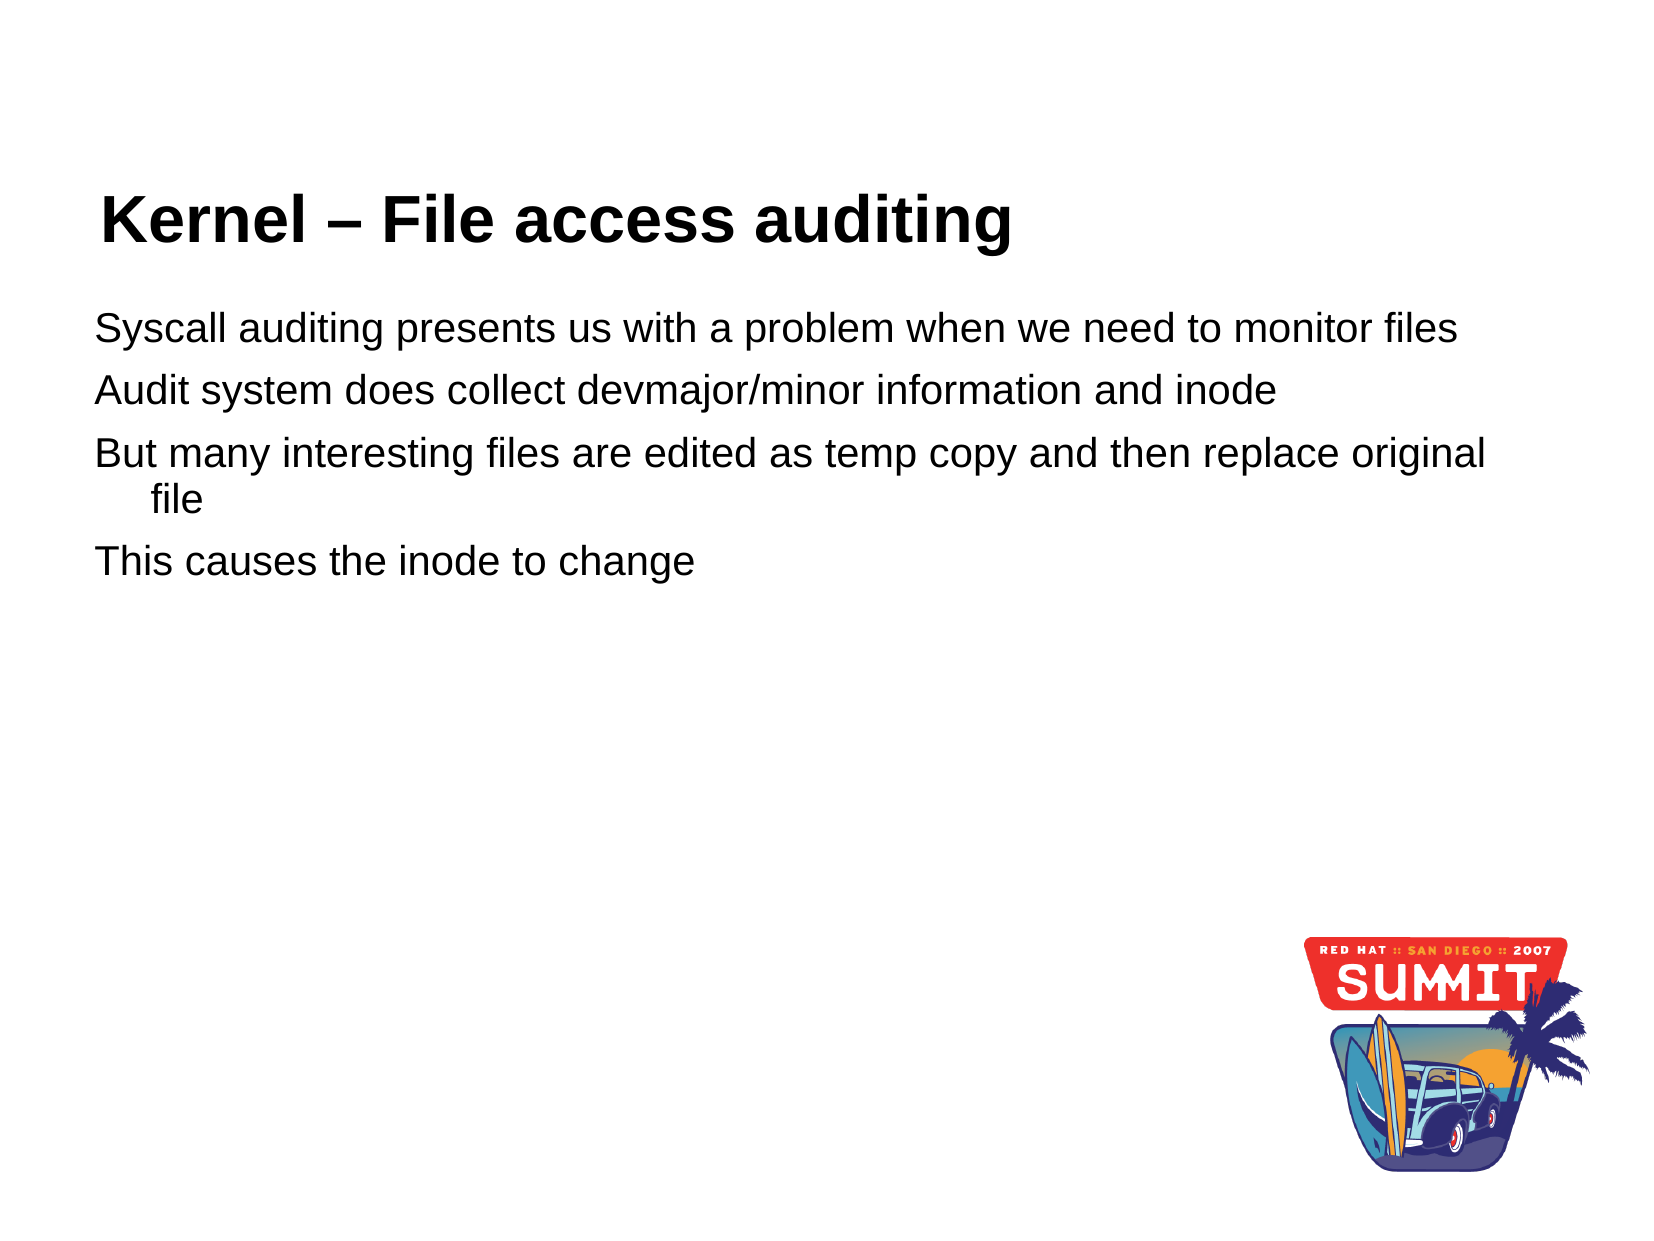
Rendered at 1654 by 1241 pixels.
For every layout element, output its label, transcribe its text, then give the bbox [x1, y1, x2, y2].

title Kernel – File access auditing [100, 164, 1506, 275]
list Syscall auditing presents us with a problem when we need to monitor files Audit system does collect devmajor/minor information and inode But many interesting files are edited as temp copy and then replace original file This causes the inode to change [94, 304, 1500, 1174]
picture [1500, 937, 1590, 1172]
